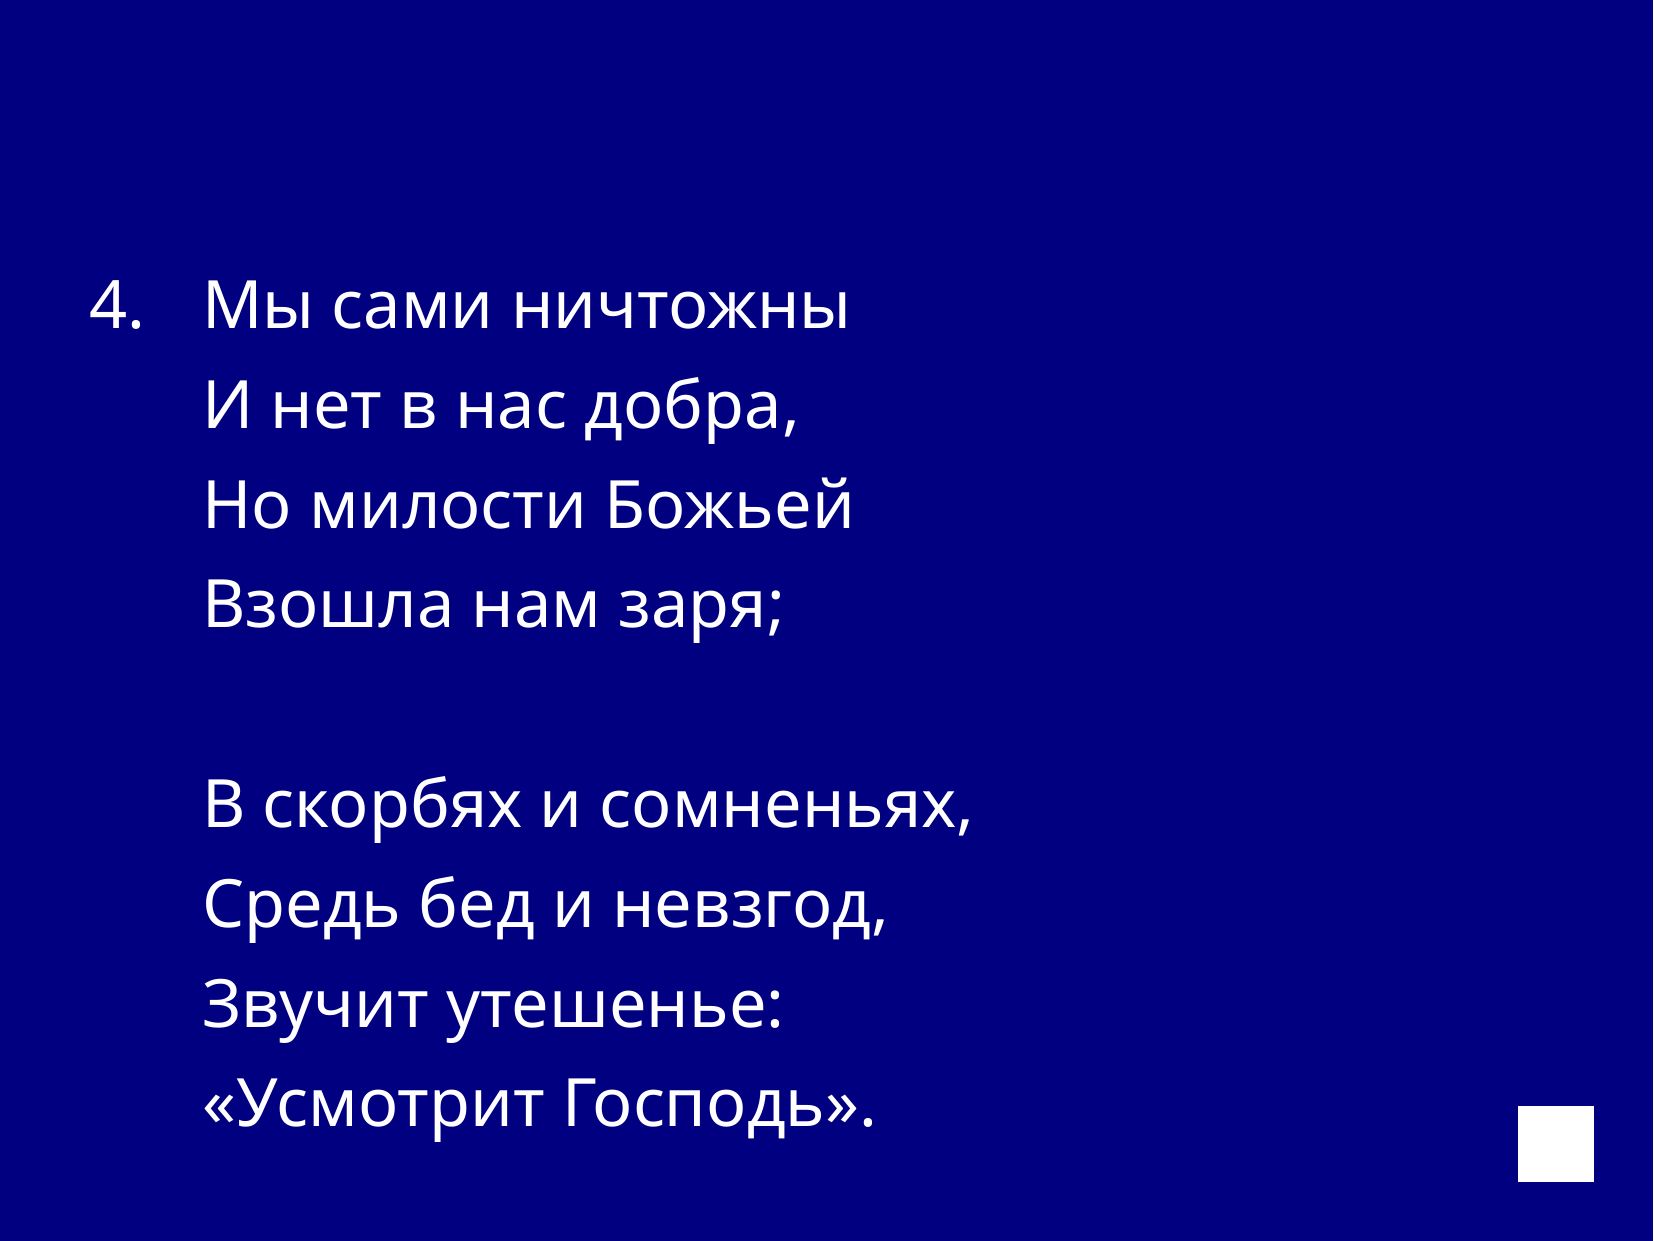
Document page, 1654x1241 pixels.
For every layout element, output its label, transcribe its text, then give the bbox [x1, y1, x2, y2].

text_box 4. Мы сами ничтожны И нет в нас добра, Но милости Божьей Взошла нам заря; В скорбях и сомненьях, Средь бед и невзгод, Звучит утешенье: «Усмотрит Господь». [75, 150, 1576, 1163]
text_box [1518, 1106, 1594, 1182]
